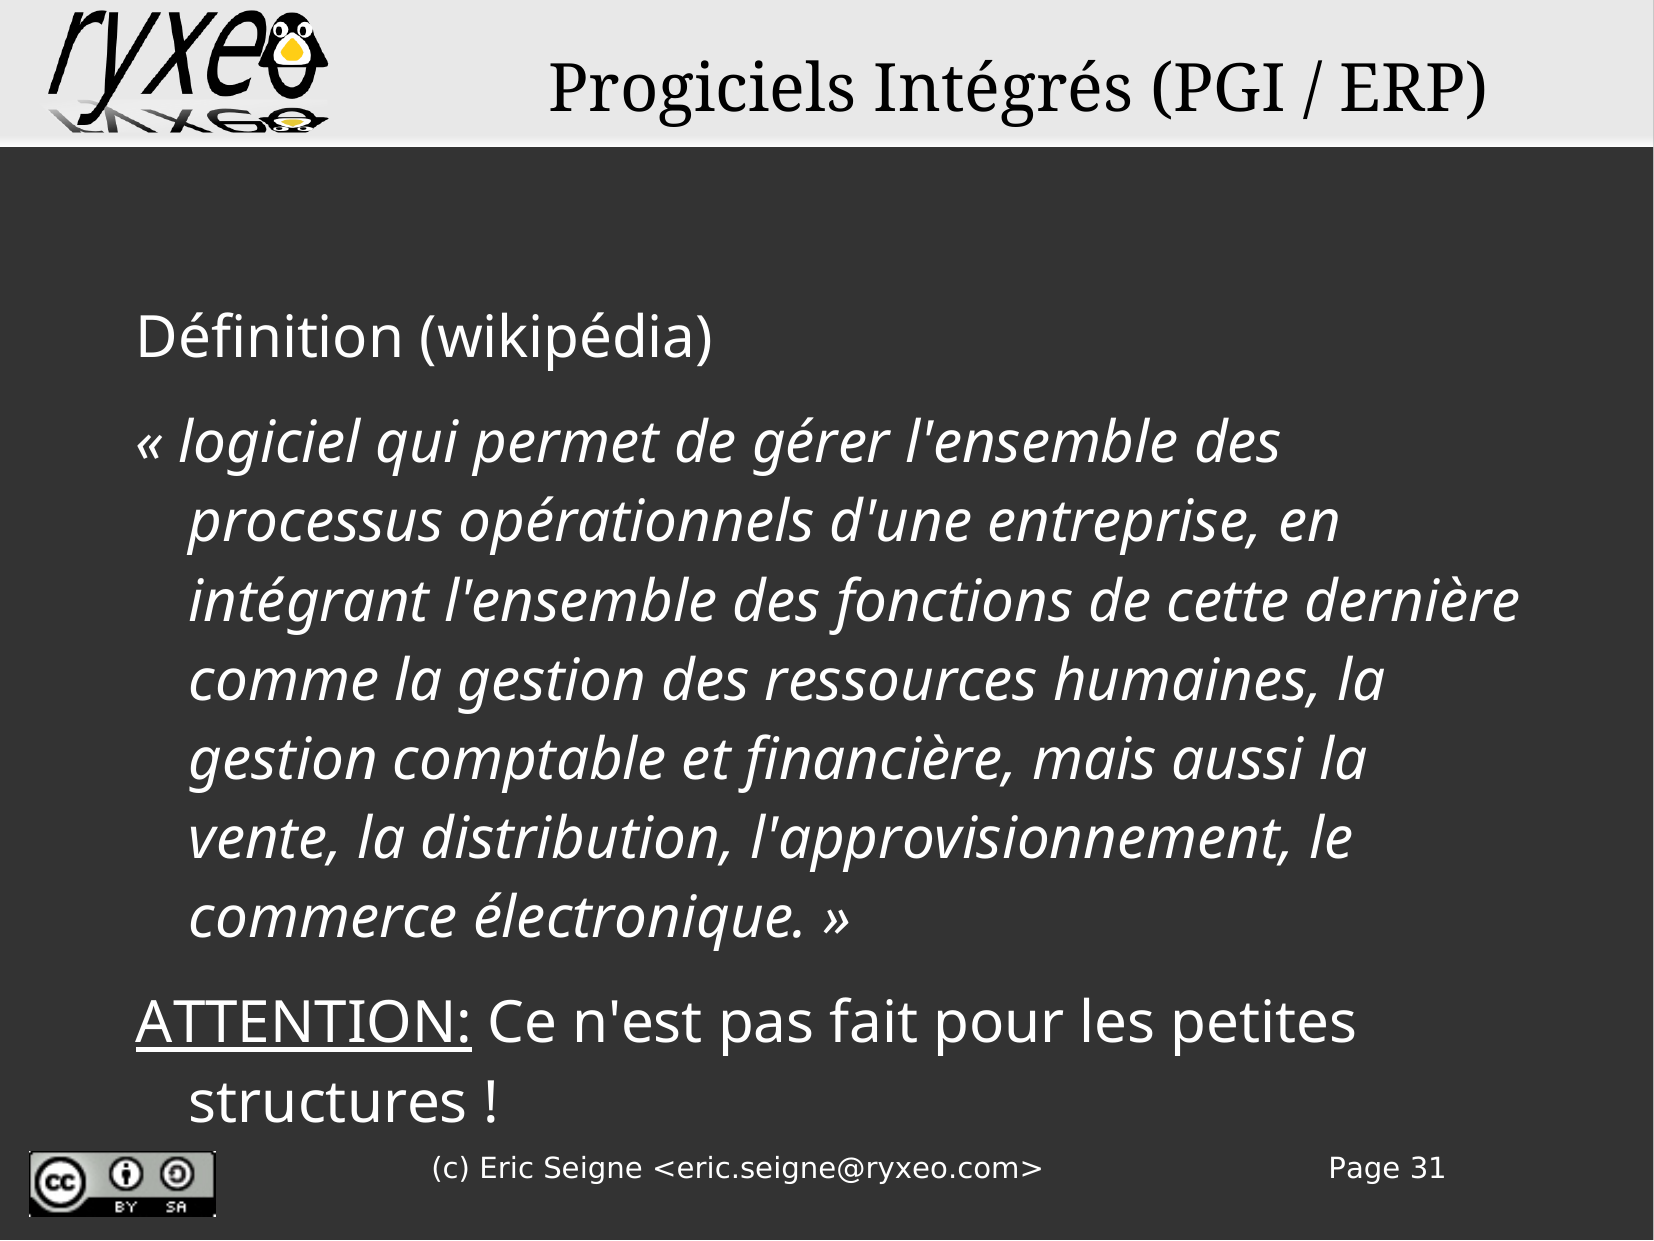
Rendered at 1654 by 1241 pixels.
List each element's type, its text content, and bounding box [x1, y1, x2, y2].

title Progiciels Intégrés (PGI / ERP) [442, 29, 1595, 142]
picture [29, 1151, 216, 1217]
list Définition (wikipédia) « logiciel qui permet de gérer l'ensemble des processus opérationnels d'une entreprise, en intégrant l'ensemble des fonctions de cette dernière comme la gestion des ressources humaines, la gestion comptable et financière, mais aussi la vente, la distribution, l'approvisionnement, le commerce électronique. » ATTENTION: Ce n'est pas fait pour les petites structures ! [118, 295, 1522, 1117]
picture [0, 0, 1654, 147]
